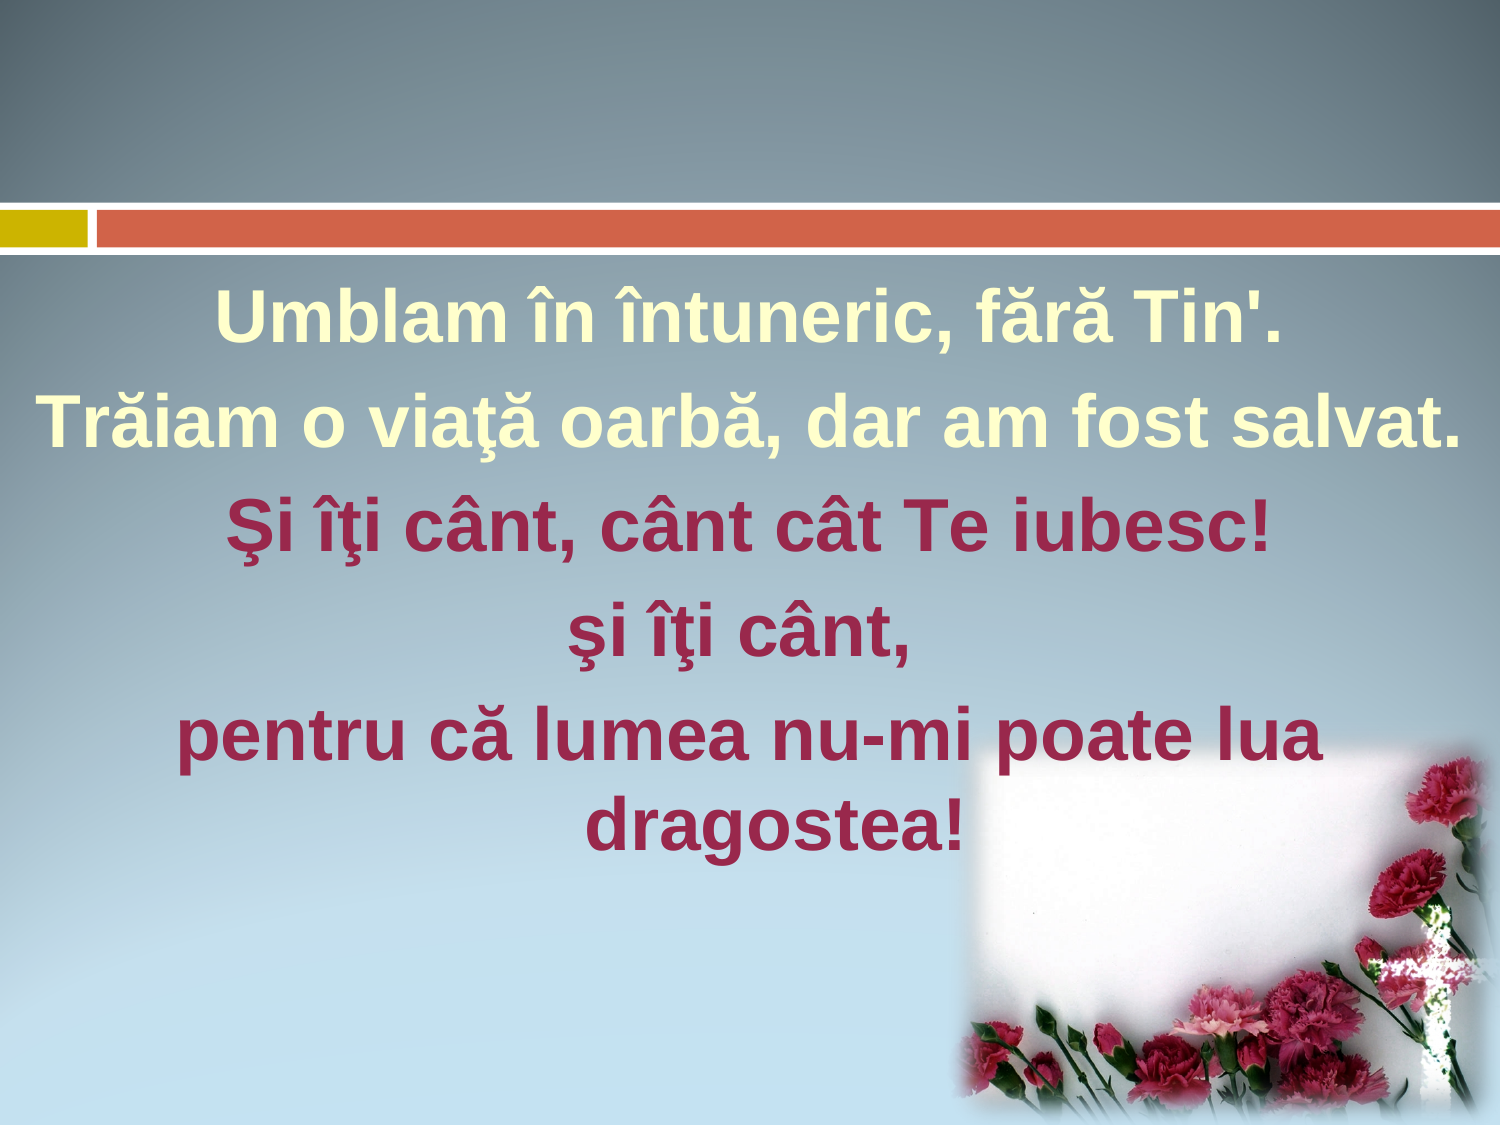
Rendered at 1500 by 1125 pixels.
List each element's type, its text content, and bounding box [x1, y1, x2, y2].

picture [0, 0, 1500, 202]
picture [0, 255, 1500, 260]
picture [0, 874, 1500, 1125]
text_box Umblam în întuneric, fără Tin'. Trăiam o viaţă oarbă, dar am fost salvat. Şi îţi cânt, cânt cât Te iubesc! şi îţi cânt, pentru că lumea nu-mi poate lua dragostea! [0, 260, 1500, 874]
